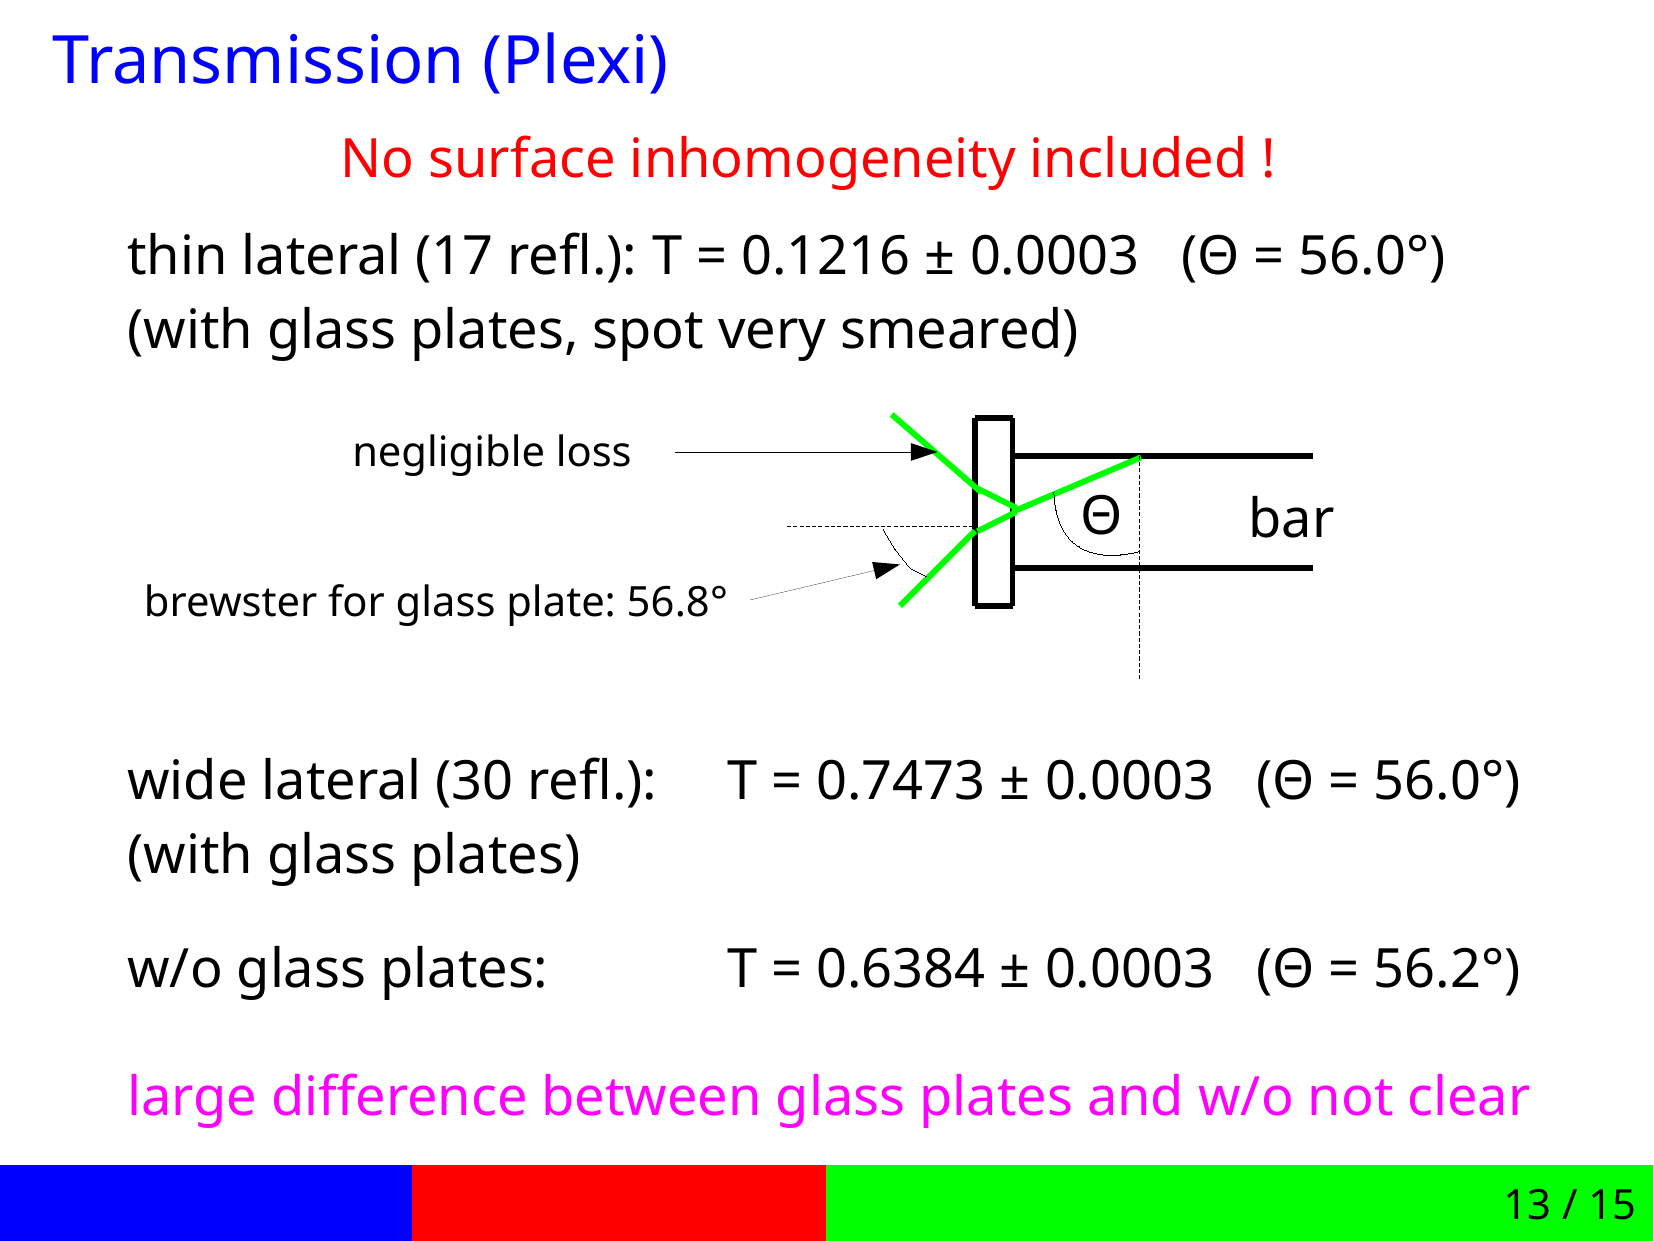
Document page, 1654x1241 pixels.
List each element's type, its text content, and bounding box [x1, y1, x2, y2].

text_box [0, 1145, 1653, 1241]
text_box No surface inhomogeneity included ! [325, 112, 1284, 203]
text_box wide lateral (30 refl.): T = 0.7473 ± 0.0003 (Θ = 56.0°) (with glass plates) [112, 734, 1582, 901]
text_box 13 / 15 [1488, 1167, 1653, 1241]
text_box large difference between glass plates and w/o not clear [112, 1050, 1554, 1141]
text_box bar [1234, 472, 1351, 563]
text_box thin lateral (17 refl.): T = 0.1216 ± 0.0003 (Θ = 56.0°) (with glass plates, spot very smeared) [112, 209, 1565, 376]
text_box Transmission (Plexi) [37, 4, 901, 113]
text_box brewster for glass plate: 56.8° [129, 564, 761, 638]
text_box Θ [1065, 469, 1139, 560]
text_box w/o glass plates: T = 0.6384 ± 0.0003 (Θ = 56.2°) [112, 922, 1582, 1013]
text_box negligible loss [337, 414, 637, 488]
